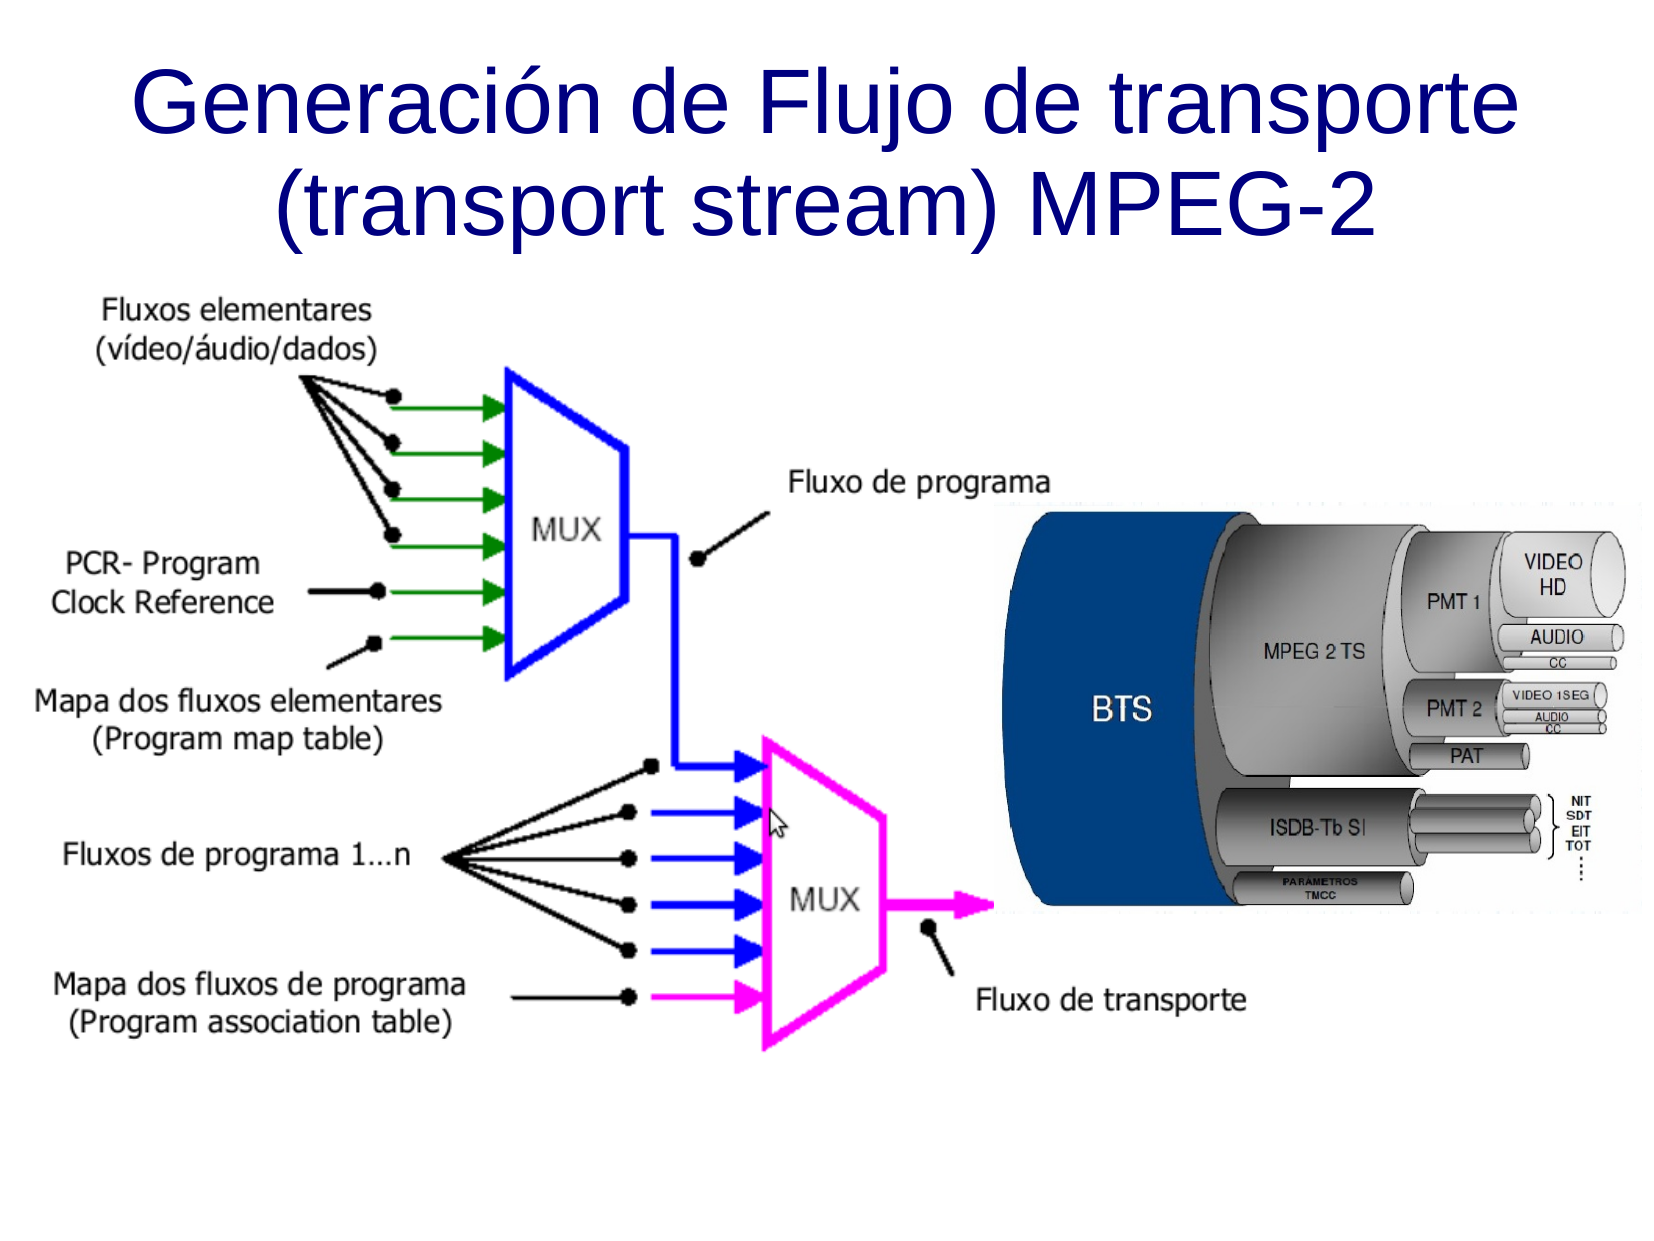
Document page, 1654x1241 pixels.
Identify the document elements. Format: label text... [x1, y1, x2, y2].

picture [0, 266, 1642, 1064]
title Generación de Flujo de transporte (transport stream) MPEG-2 [82, 49, 1571, 257]
